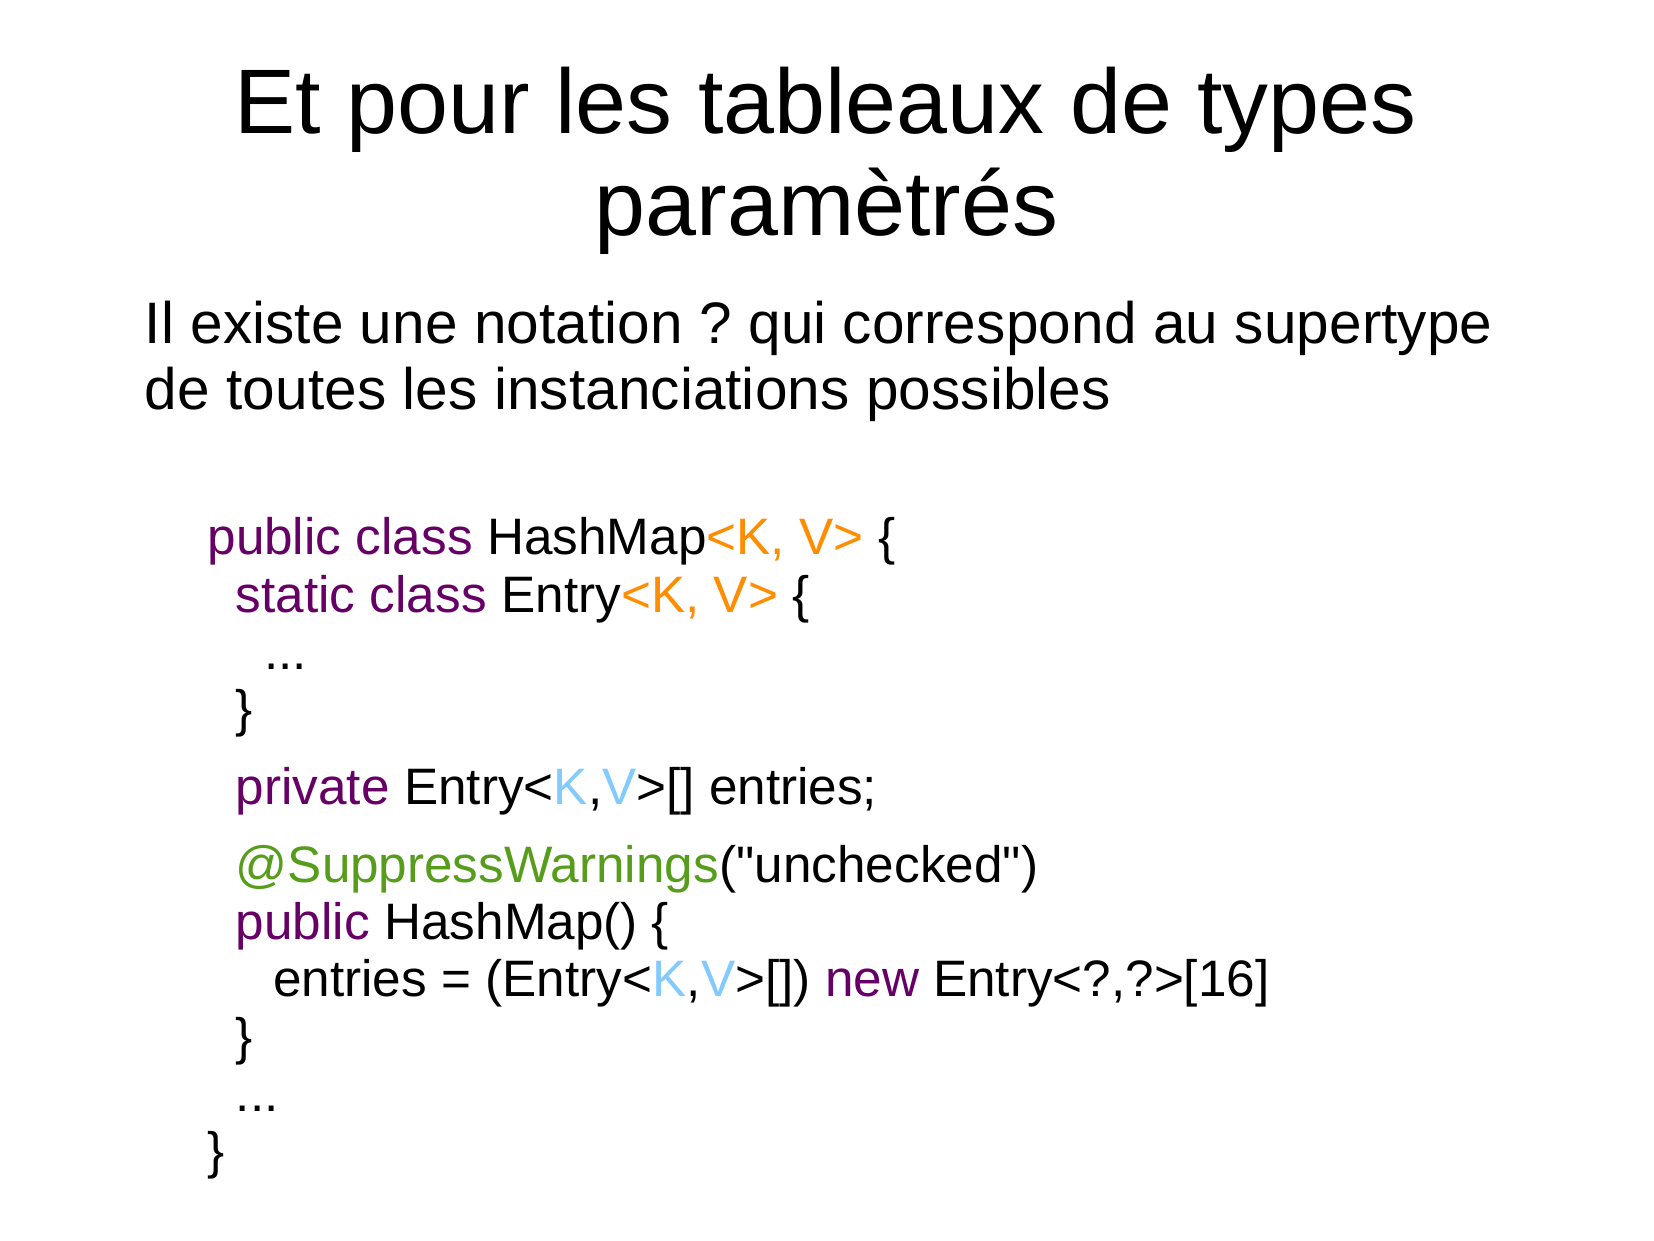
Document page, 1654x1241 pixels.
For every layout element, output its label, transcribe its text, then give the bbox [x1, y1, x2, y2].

list Il existe une notation ? qui correspond au supertype de toutes les instanciations possibles public class HashMap<K, V> { static class Entry<K, V> { ... } private Entry<K,V>[] entries; @SuppressWarnings("unchecked") public HashMap() { entries = (Entry<K,V>[]) new Entry<?,?>[16] } ... } [82, 290, 1571, 1186]
title Et pour les tableaux de types paramètrés [82, 49, 1571, 257]
